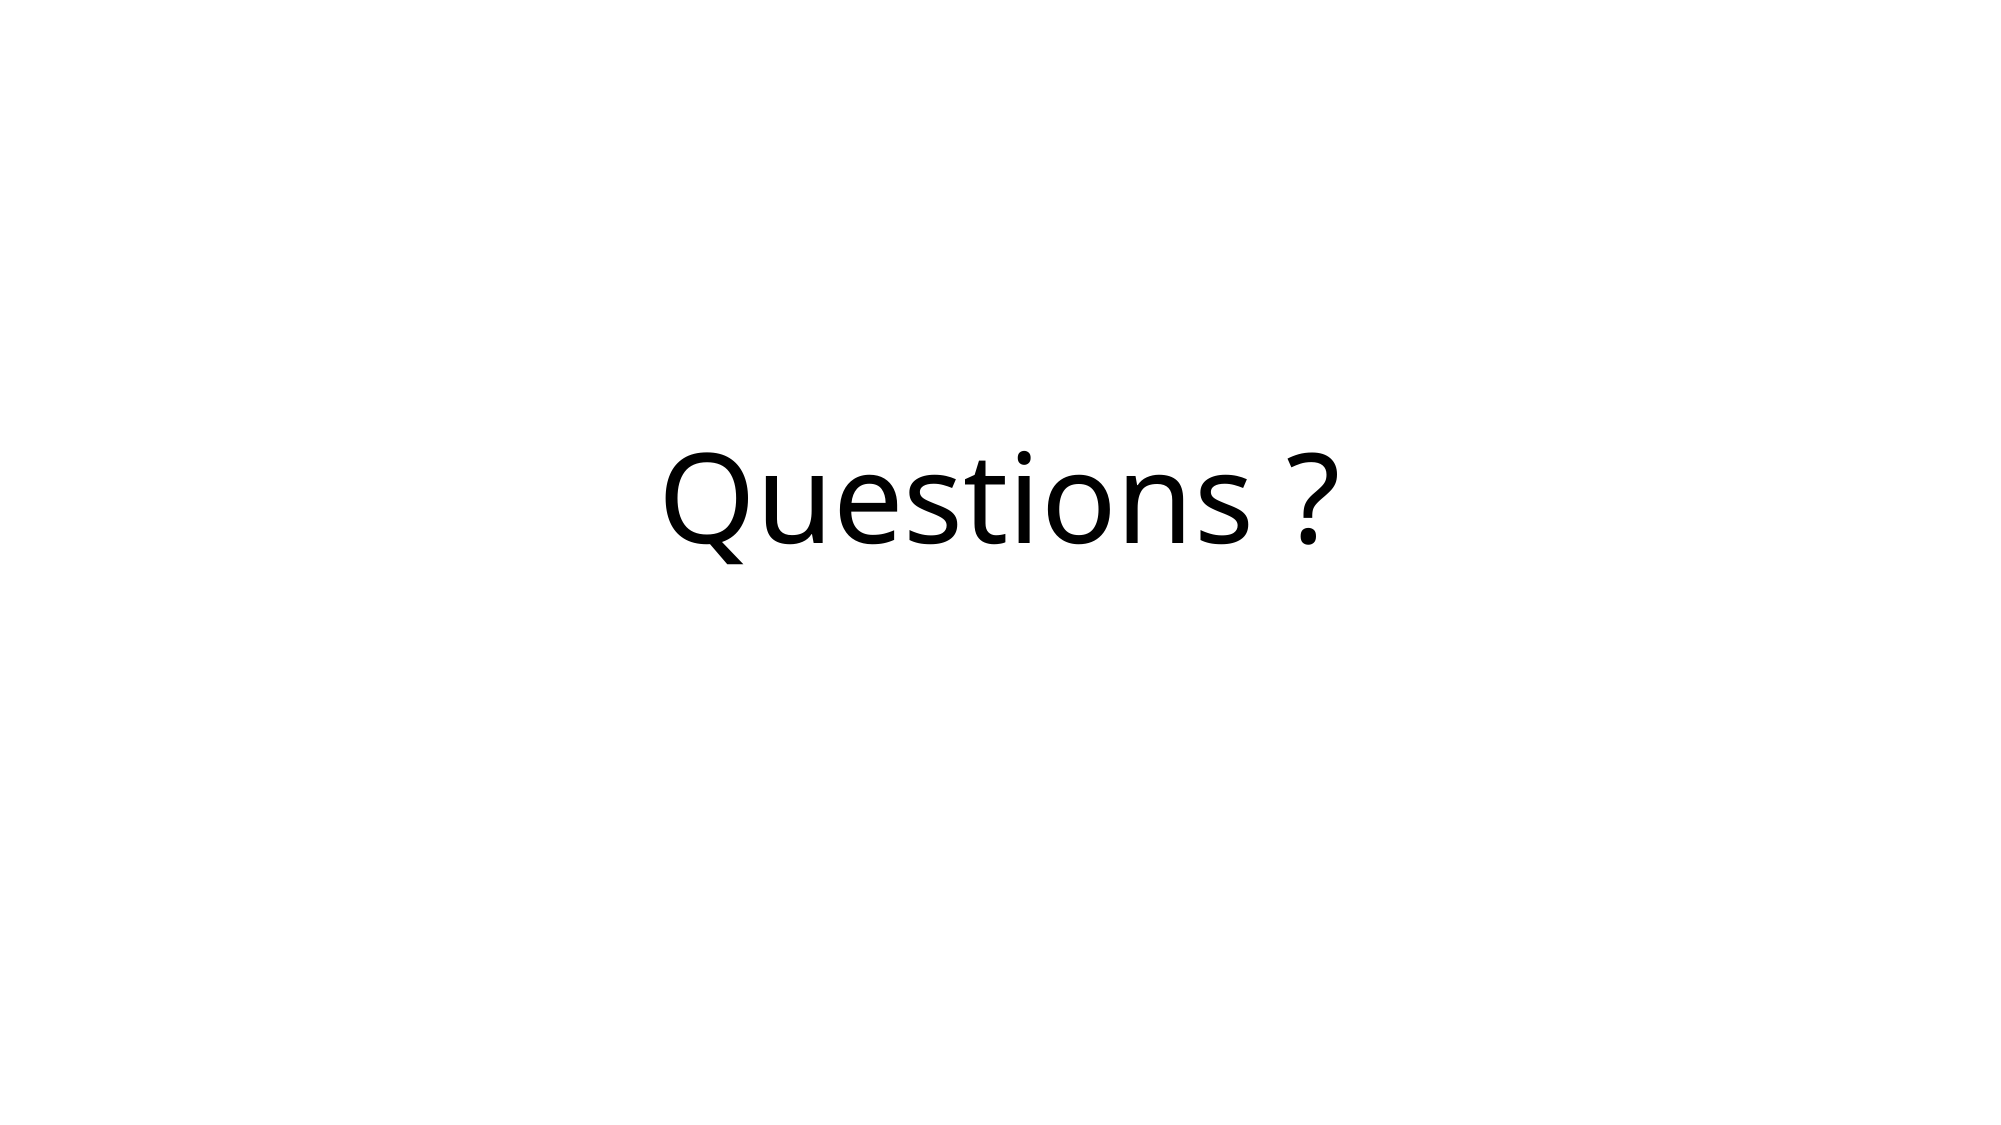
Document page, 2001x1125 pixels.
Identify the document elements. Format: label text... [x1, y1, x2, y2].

title Questions ? [249, 184, 1750, 576]
